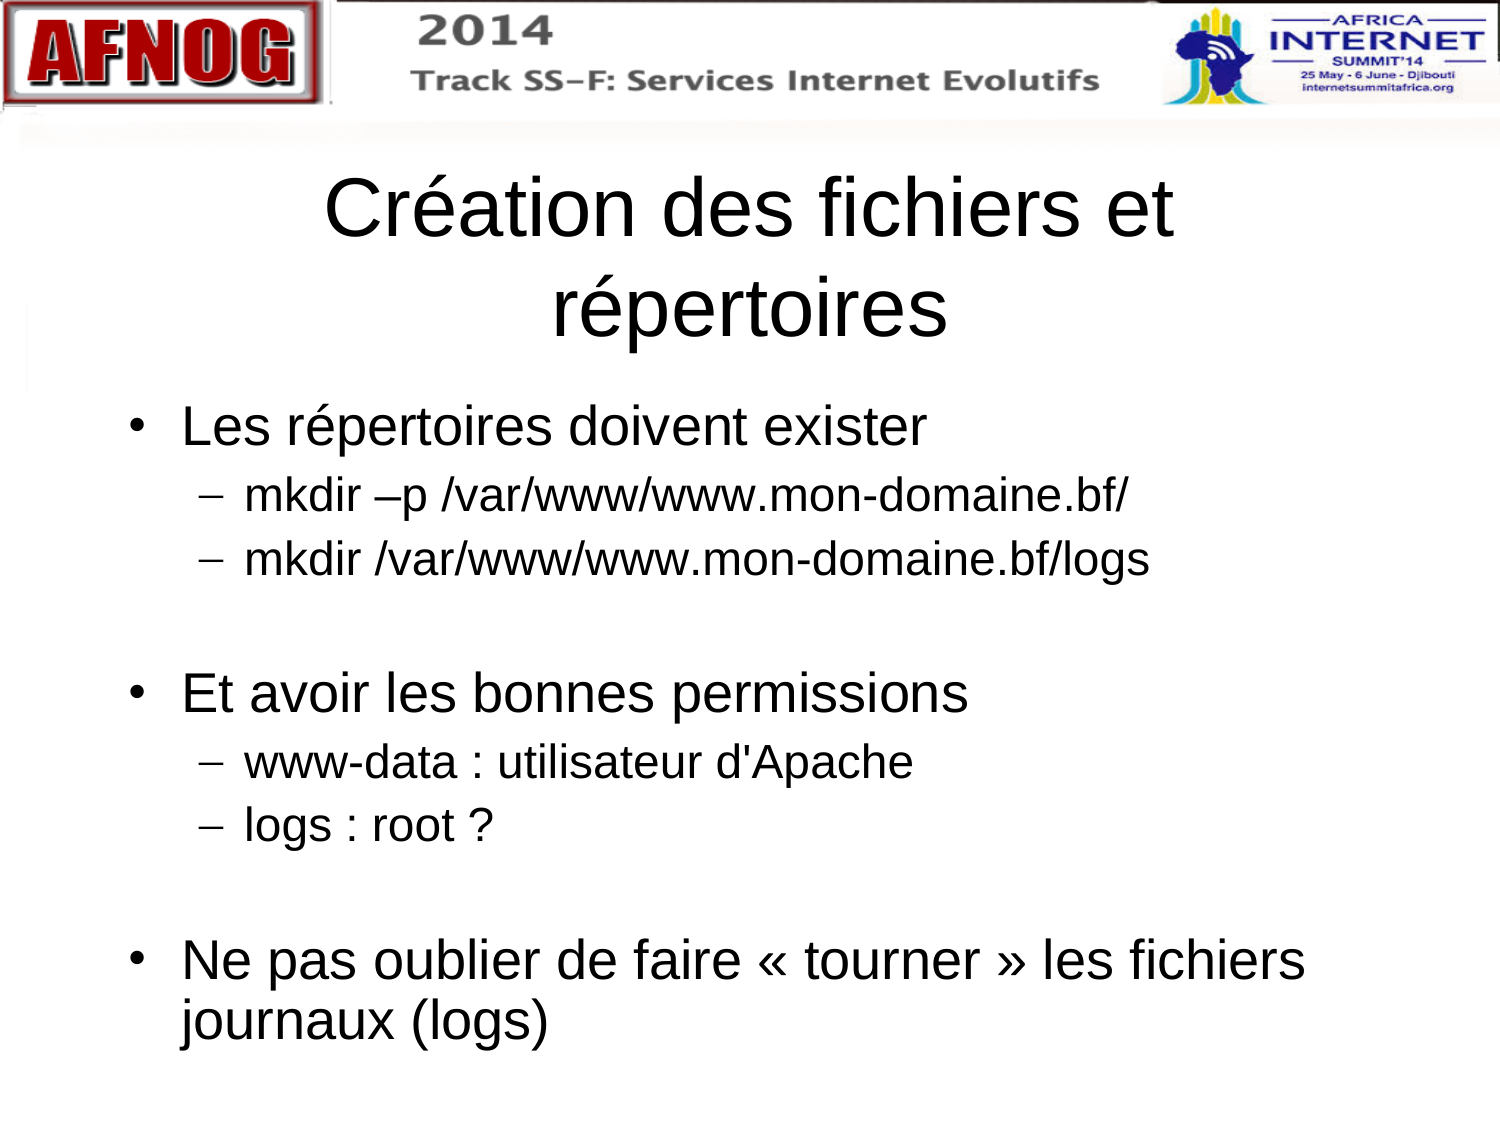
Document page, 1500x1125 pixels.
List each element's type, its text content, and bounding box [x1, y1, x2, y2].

picture [0, 0, 1500, 1125]
list Les répertoires doivent exister mkdir –p /var/www/www.mon-domaine.bf/ mkdir /var/www/www.mon-domaine.bf/logs Et avoir les bonnes permissions www-data : utilisateur d'Apache logs : root ? Ne pas oublier de faire « tourner » les fichiers journaux (logs) [112, 389, 1388, 1065]
title Création des fichiers et répertoires [112, 158, 1388, 347]
